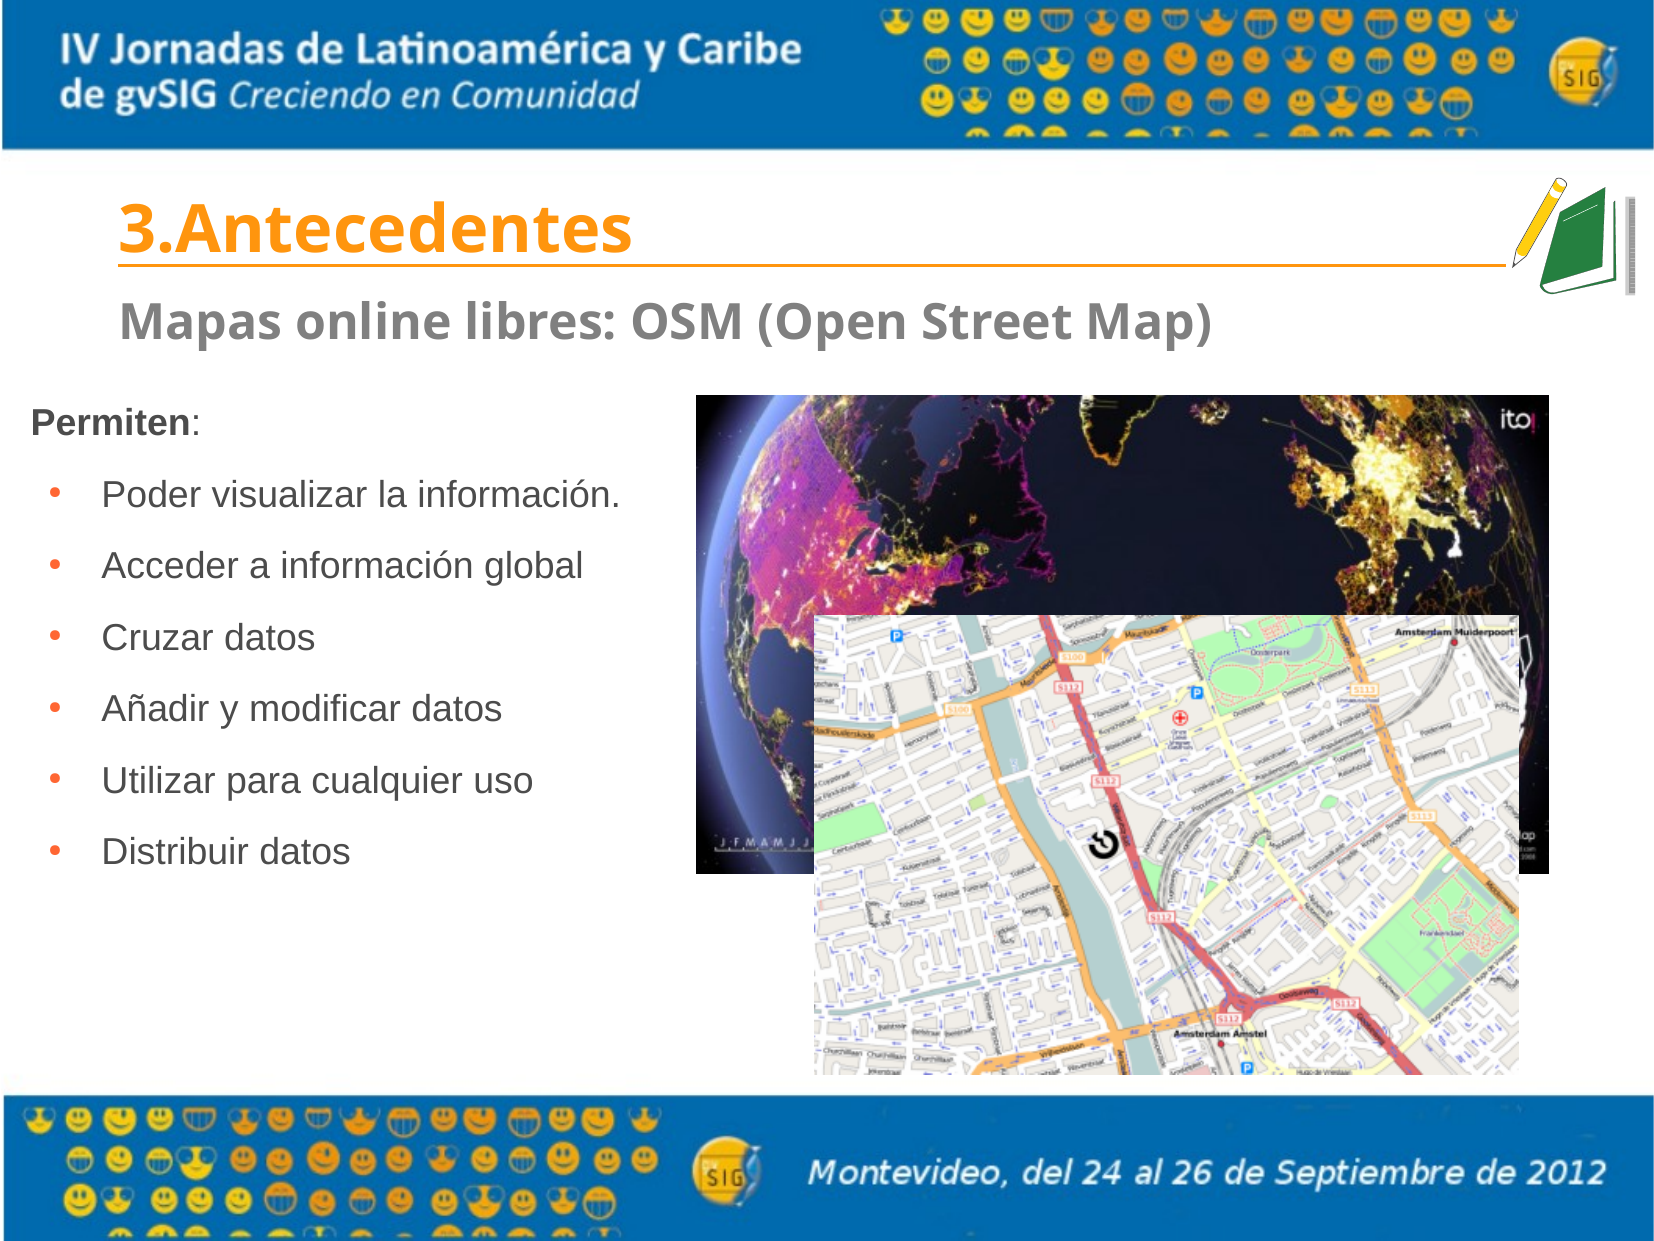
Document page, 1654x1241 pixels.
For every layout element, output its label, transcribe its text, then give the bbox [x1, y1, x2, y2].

title Mapas online libres: OSM (Open Street Map) [118, 276, 1477, 365]
title 3.Antecedentes [118, 187, 1511, 266]
list Permiten: Poder visualizar la información. Acceder a información global Cruzar datos Añadir y modificar datos Utilizar para cualquier uso Distribuir datos [30, 401, 674, 1145]
picture [1, 0, 1654, 1241]
